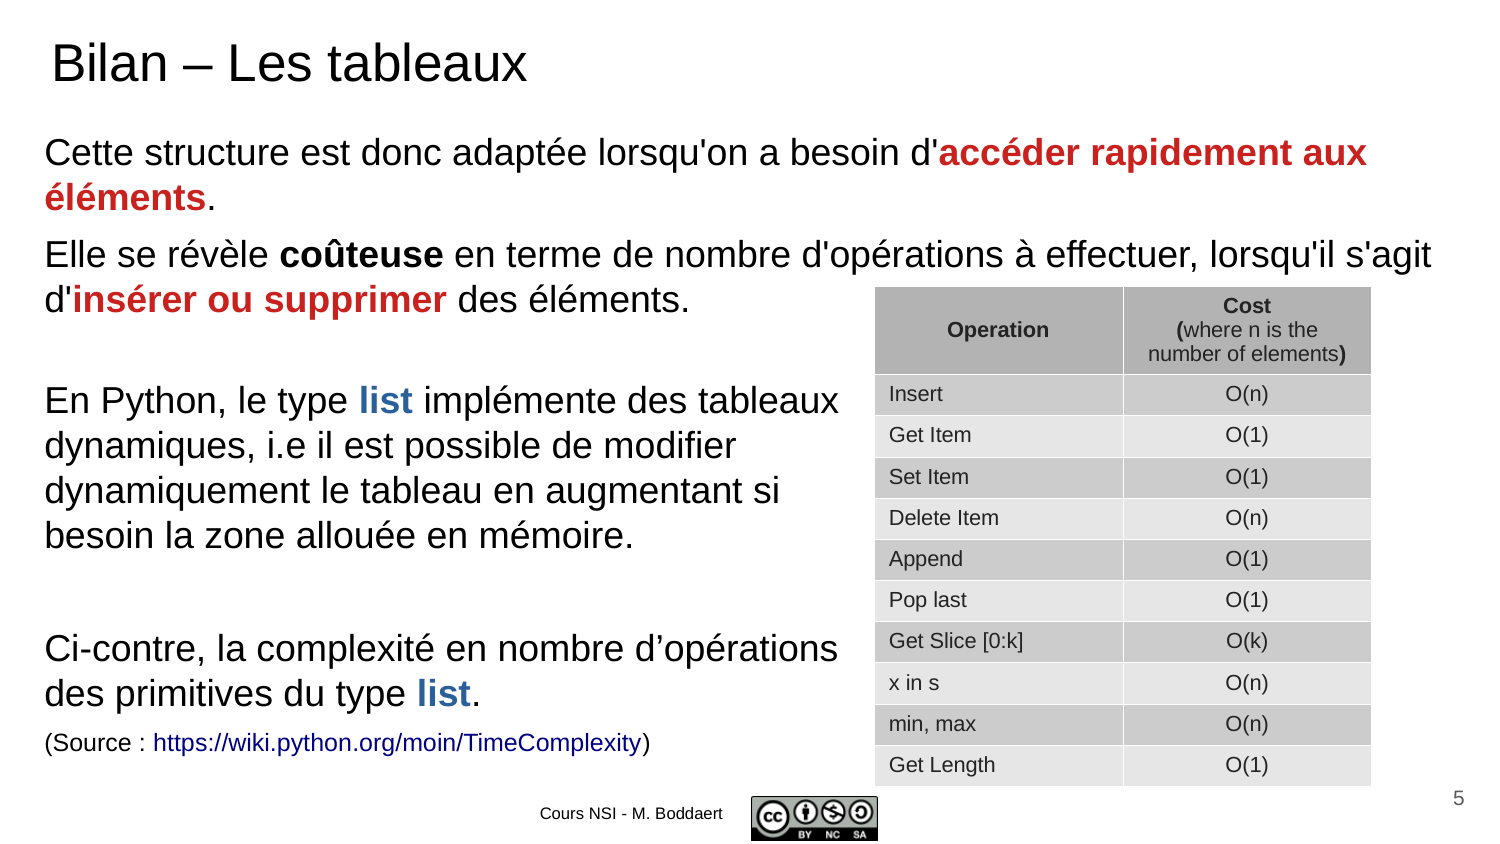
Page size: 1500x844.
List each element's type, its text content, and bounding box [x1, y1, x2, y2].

table_cell Get Slice [0:k] [875, 622, 1123, 662]
table_cell Get Item [875, 416, 1123, 457]
table_cell O(1) [1124, 746, 1371, 786]
table_cell Set Item [875, 458, 1123, 498]
text_box Cette structure est donc adaptée lorsqu'on a besoin d'accéder rapidement aux éléments. Elle se révèle coûteuse en terme de nombre d'opérations à effectuer, lorsqu'il s'agit d'insérer ou supprimer des éléments. [29, 120, 1477, 325]
table_cell Append [875, 540, 1123, 580]
table_cell O(n) [1124, 375, 1371, 415]
table_cell O(k) [1124, 622, 1371, 662]
table_cell O(1) [1124, 540, 1371, 580]
title Bilan – Les tableaux [51, 13, 1449, 108]
picture [751, 796, 878, 841]
table_header Operation [875, 287, 1123, 374]
table_cell O(1) [1124, 581, 1371, 621]
table_cell O(n) [1124, 663, 1371, 704]
table_cell Get Length [875, 746, 1123, 786]
table_cell O(n) [1124, 705, 1371, 745]
slide_number <numéro> [1389, 764, 1480, 830]
table_cell min, max [875, 705, 1123, 745]
table_cell x in s [875, 663, 1123, 704]
table_cell O(1) [1124, 416, 1371, 457]
table_cell O(n) [1124, 499, 1371, 539]
table_cell Delete Item [875, 499, 1123, 539]
table_cell O(1) [1124, 458, 1371, 498]
text_box En Python, le type list implémente des tableaux dynamiques, i.e il est possible de modifier dynamiquement le tableau en augmentant si besoin la zone allouée en mémoire. Ci-contre, la complexité en nombre d’opérations des primitives du type list. (Source : https://wiki.python.org/moin/TimeComplexity) [29, 368, 874, 745]
table_header Cost (where n is the number of elements) [1124, 287, 1371, 374]
table_cell Pop last [875, 581, 1123, 621]
table_cell Insert [875, 375, 1123, 415]
